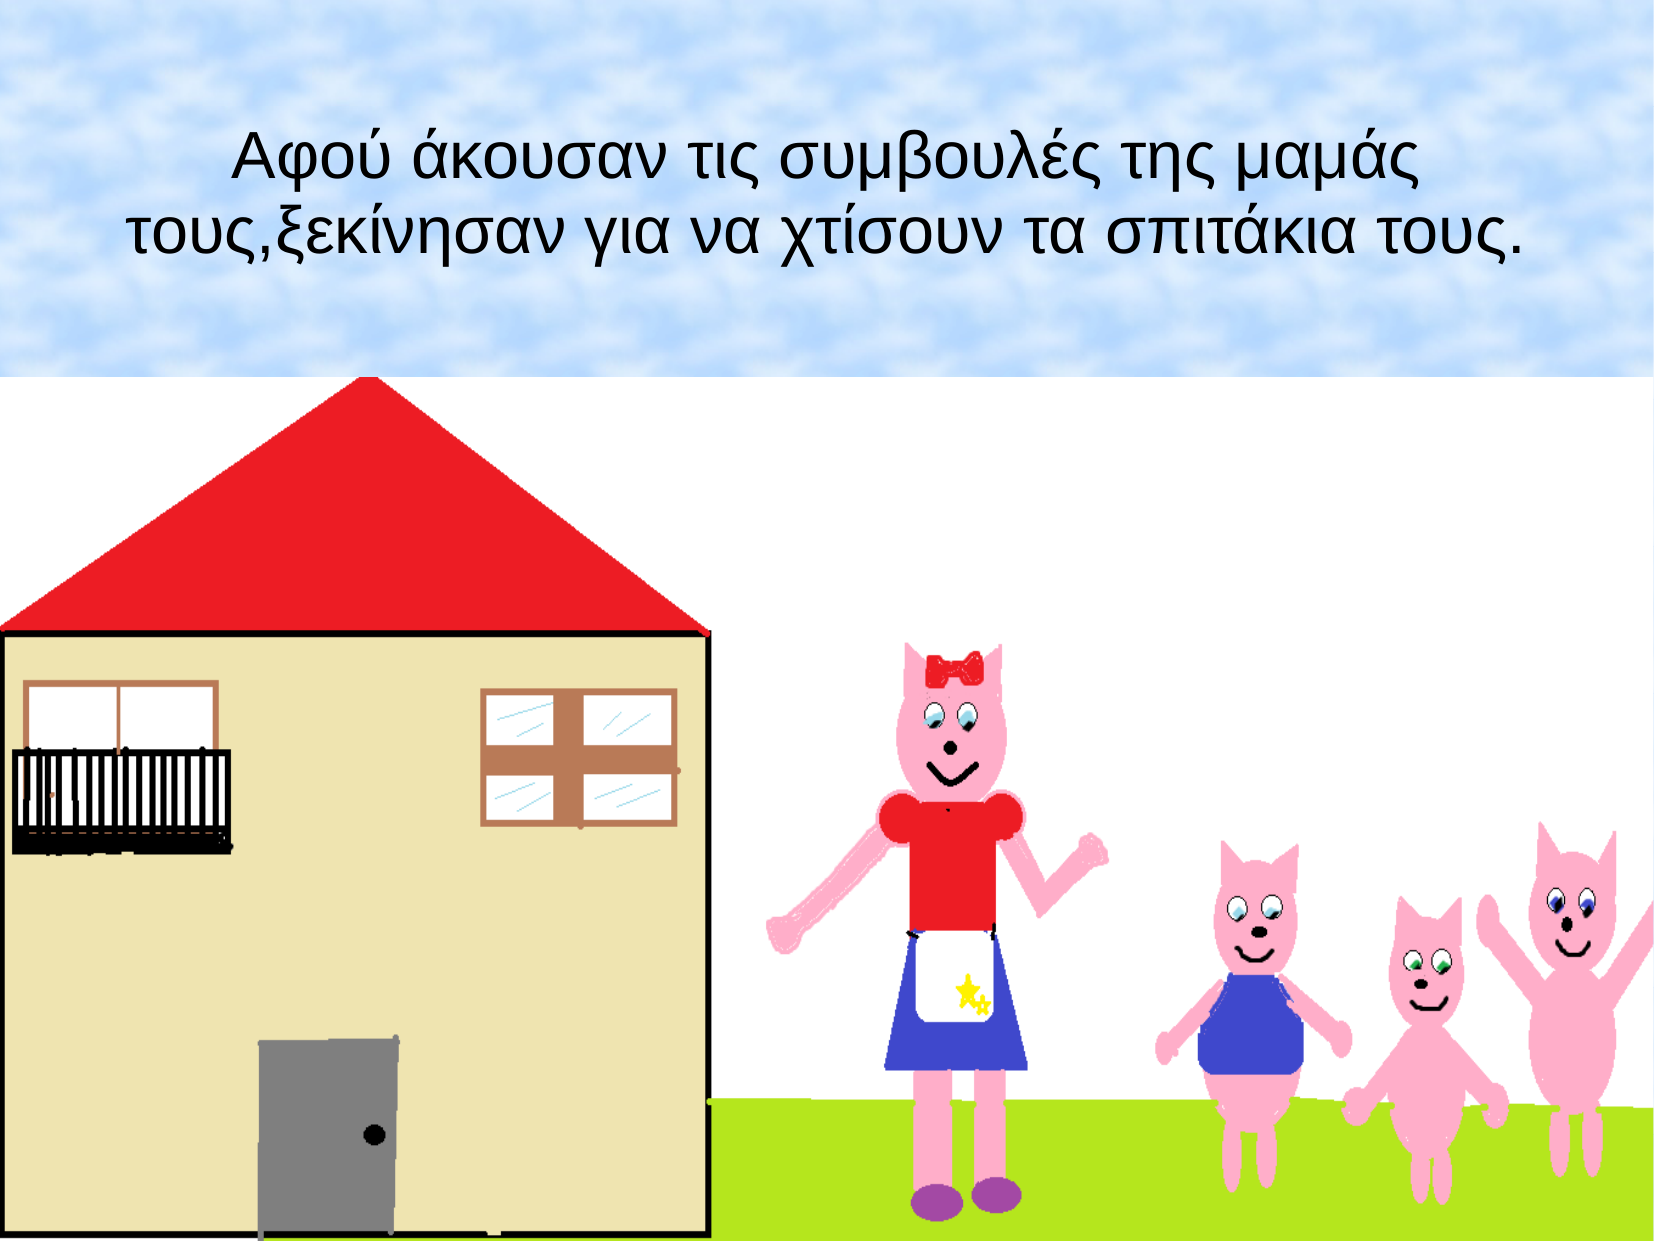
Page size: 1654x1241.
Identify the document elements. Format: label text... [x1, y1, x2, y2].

picture [0, 0, 1654, 1241]
subtitle Αφού άκουσαν τις συμβουλές της μαμάς τους,ξεκίνησαν για να χτίσουν τα σπιτάκια τους. [82, 0, 1571, 377]
